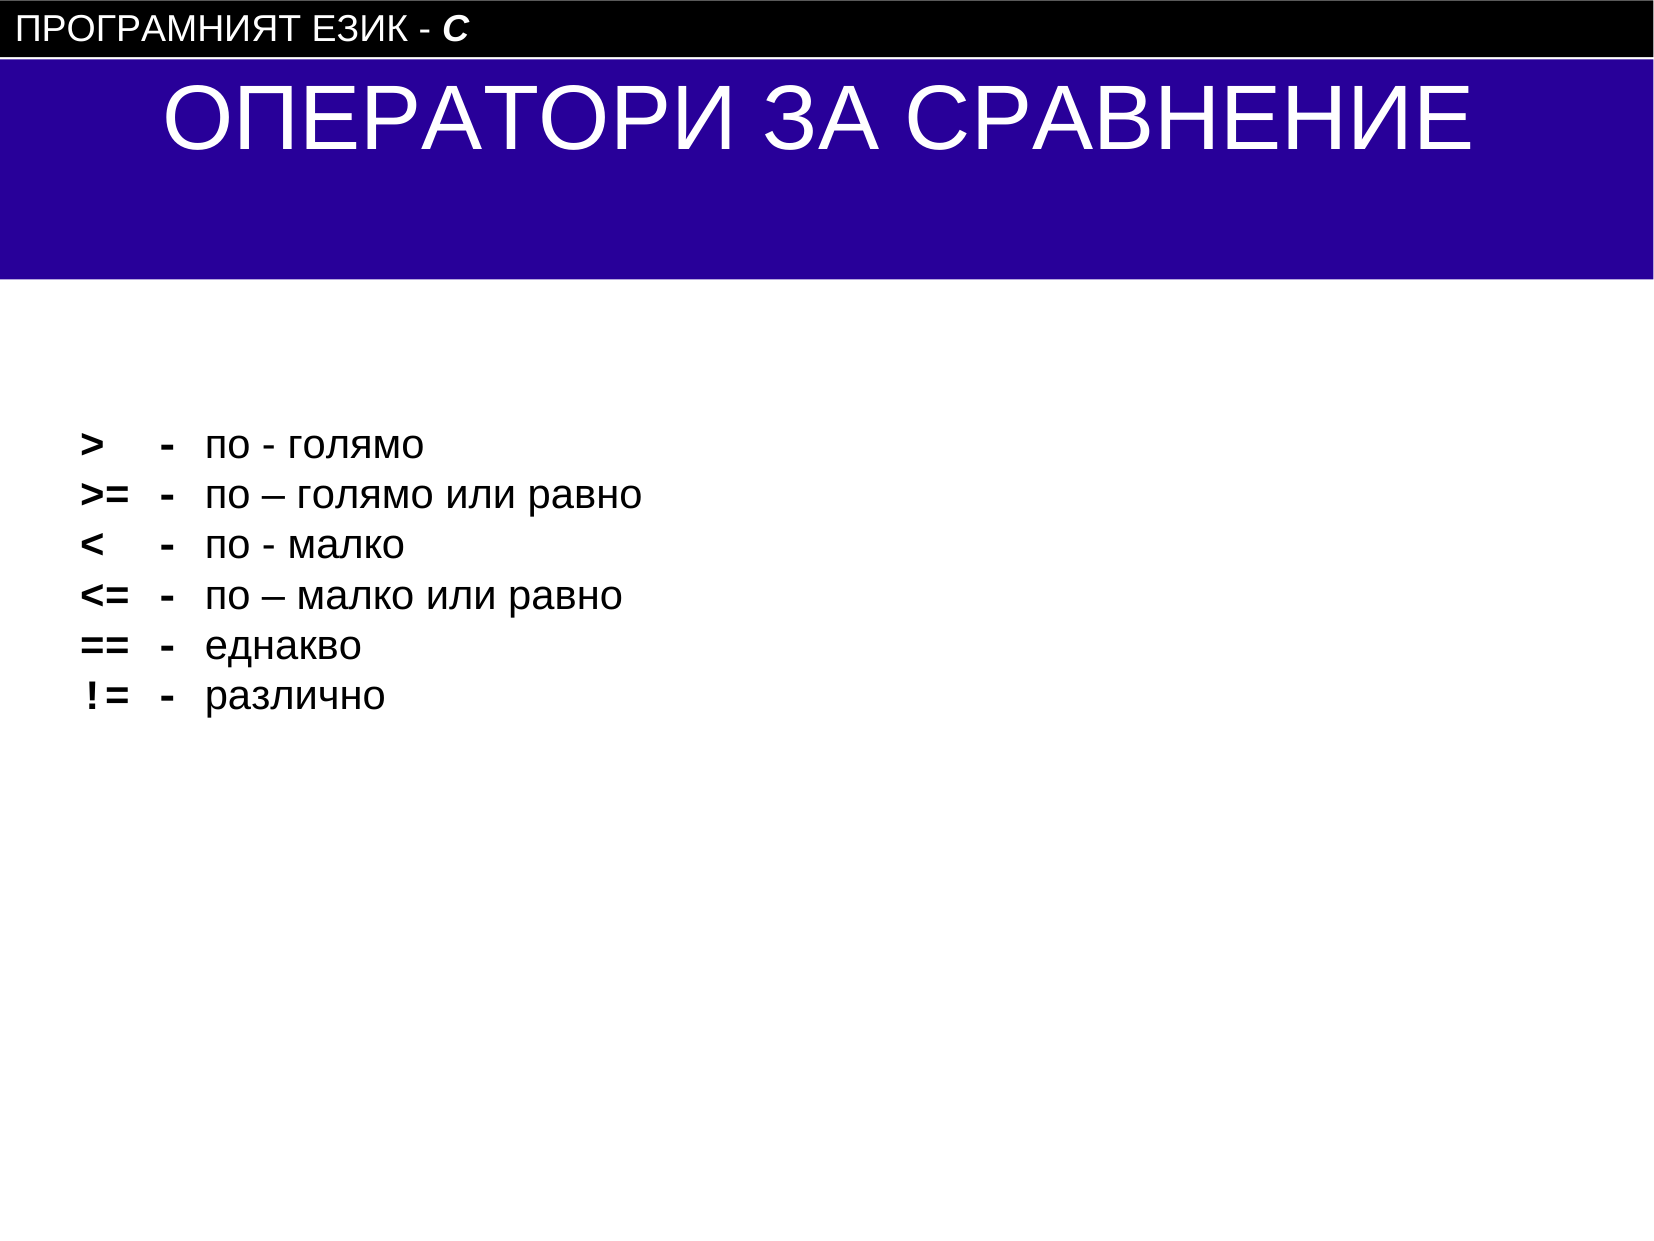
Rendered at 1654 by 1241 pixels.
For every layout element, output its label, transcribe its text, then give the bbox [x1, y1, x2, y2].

text_box > - по - голямо >= - по – голямо или равно < - по - малко <= - по – малко или равно == - еднакво != - различно [29, 413, 1625, 730]
text_box ПРОГРАМНИЯT ЕЗИК - С [0, 0, 1654, 58]
text_box ОПЕРАТОРИ ЗА СРАВНЕНИЕ [0, 59, 1654, 280]
